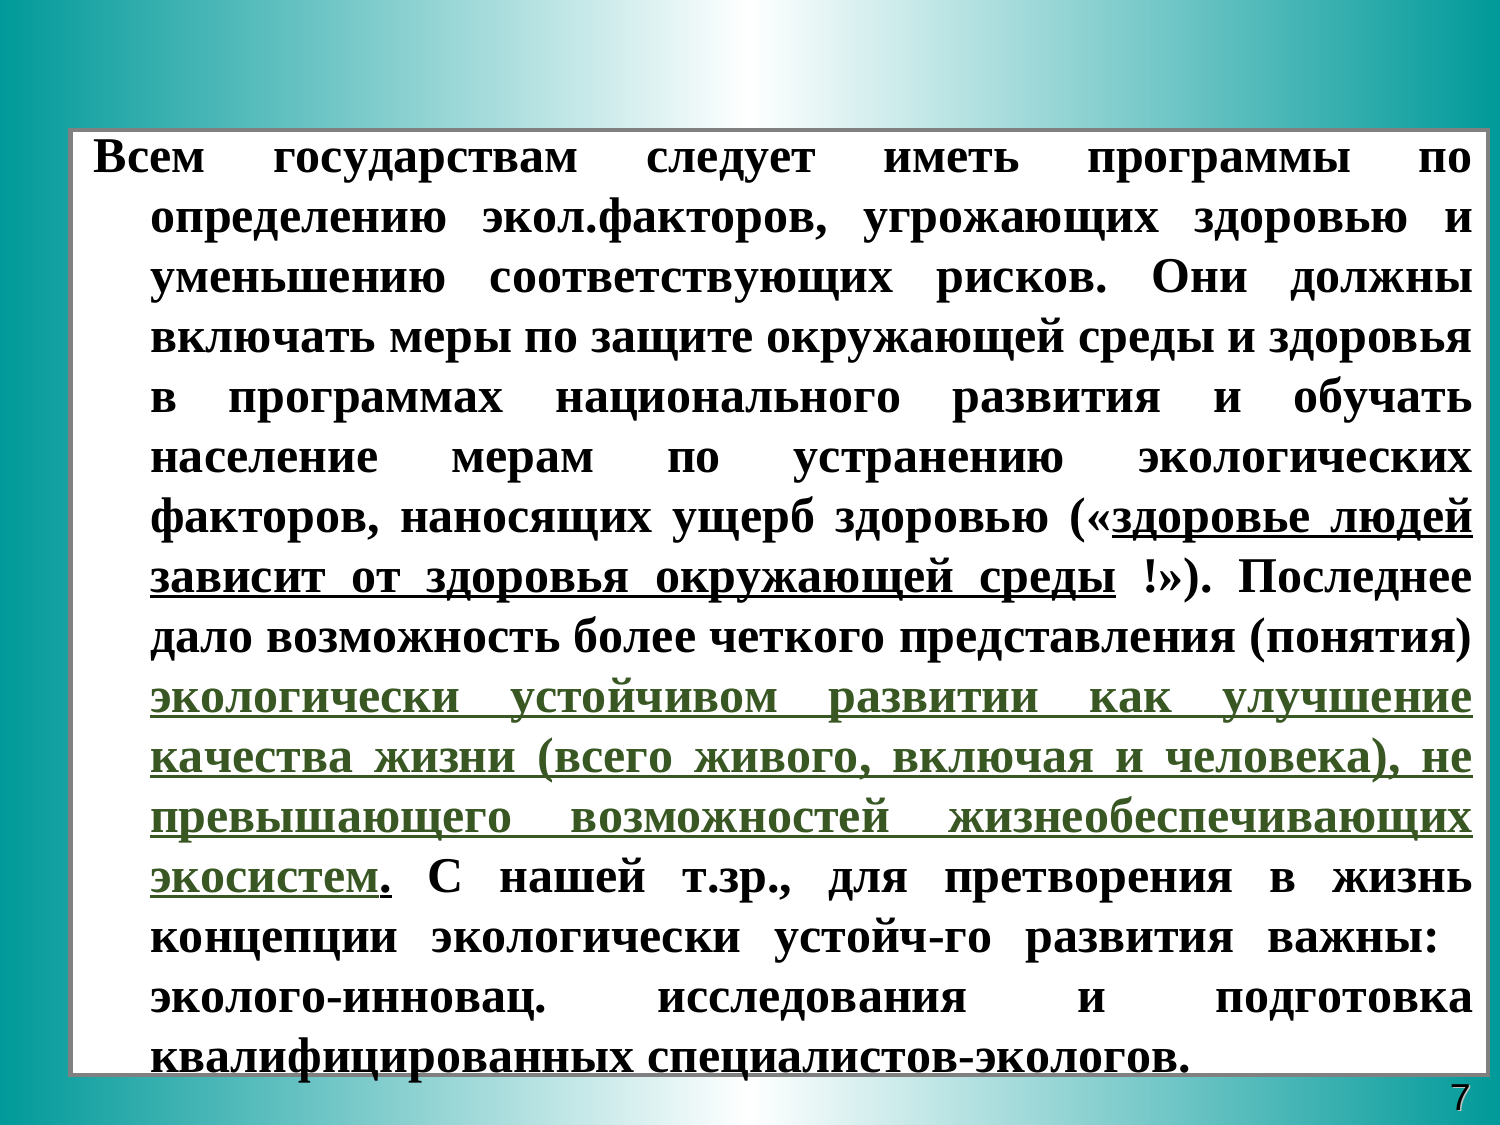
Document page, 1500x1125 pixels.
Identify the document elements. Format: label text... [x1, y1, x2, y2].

text_box Всем государствам следует иметь программы по определению экол.факторов, угрожающих здоровью и уменьшению соответствующих рисков. Они должны включать меры по защите окружающей среды и здоровья в программах национального развития и обучать население мерам по устранению экологических факторов, наносящих ущерб здоровью («здоровье людей зависит от здоровья окружающей среды !»). Последнее дало возможность более четкого представления (понятия) экологически устойчивом развитии как улучшение качества жизни (всего живого, включая и человека), не превышающего возможностей жизнеобеспечивающих экосистем. С нашей т.зр., для претворения в жизнь концепции экологически устойч-го развития важны: эколого-инновац. исследования и подготовка квалифицированных специалистов-экологов. [23, 0, 1488, 1090]
